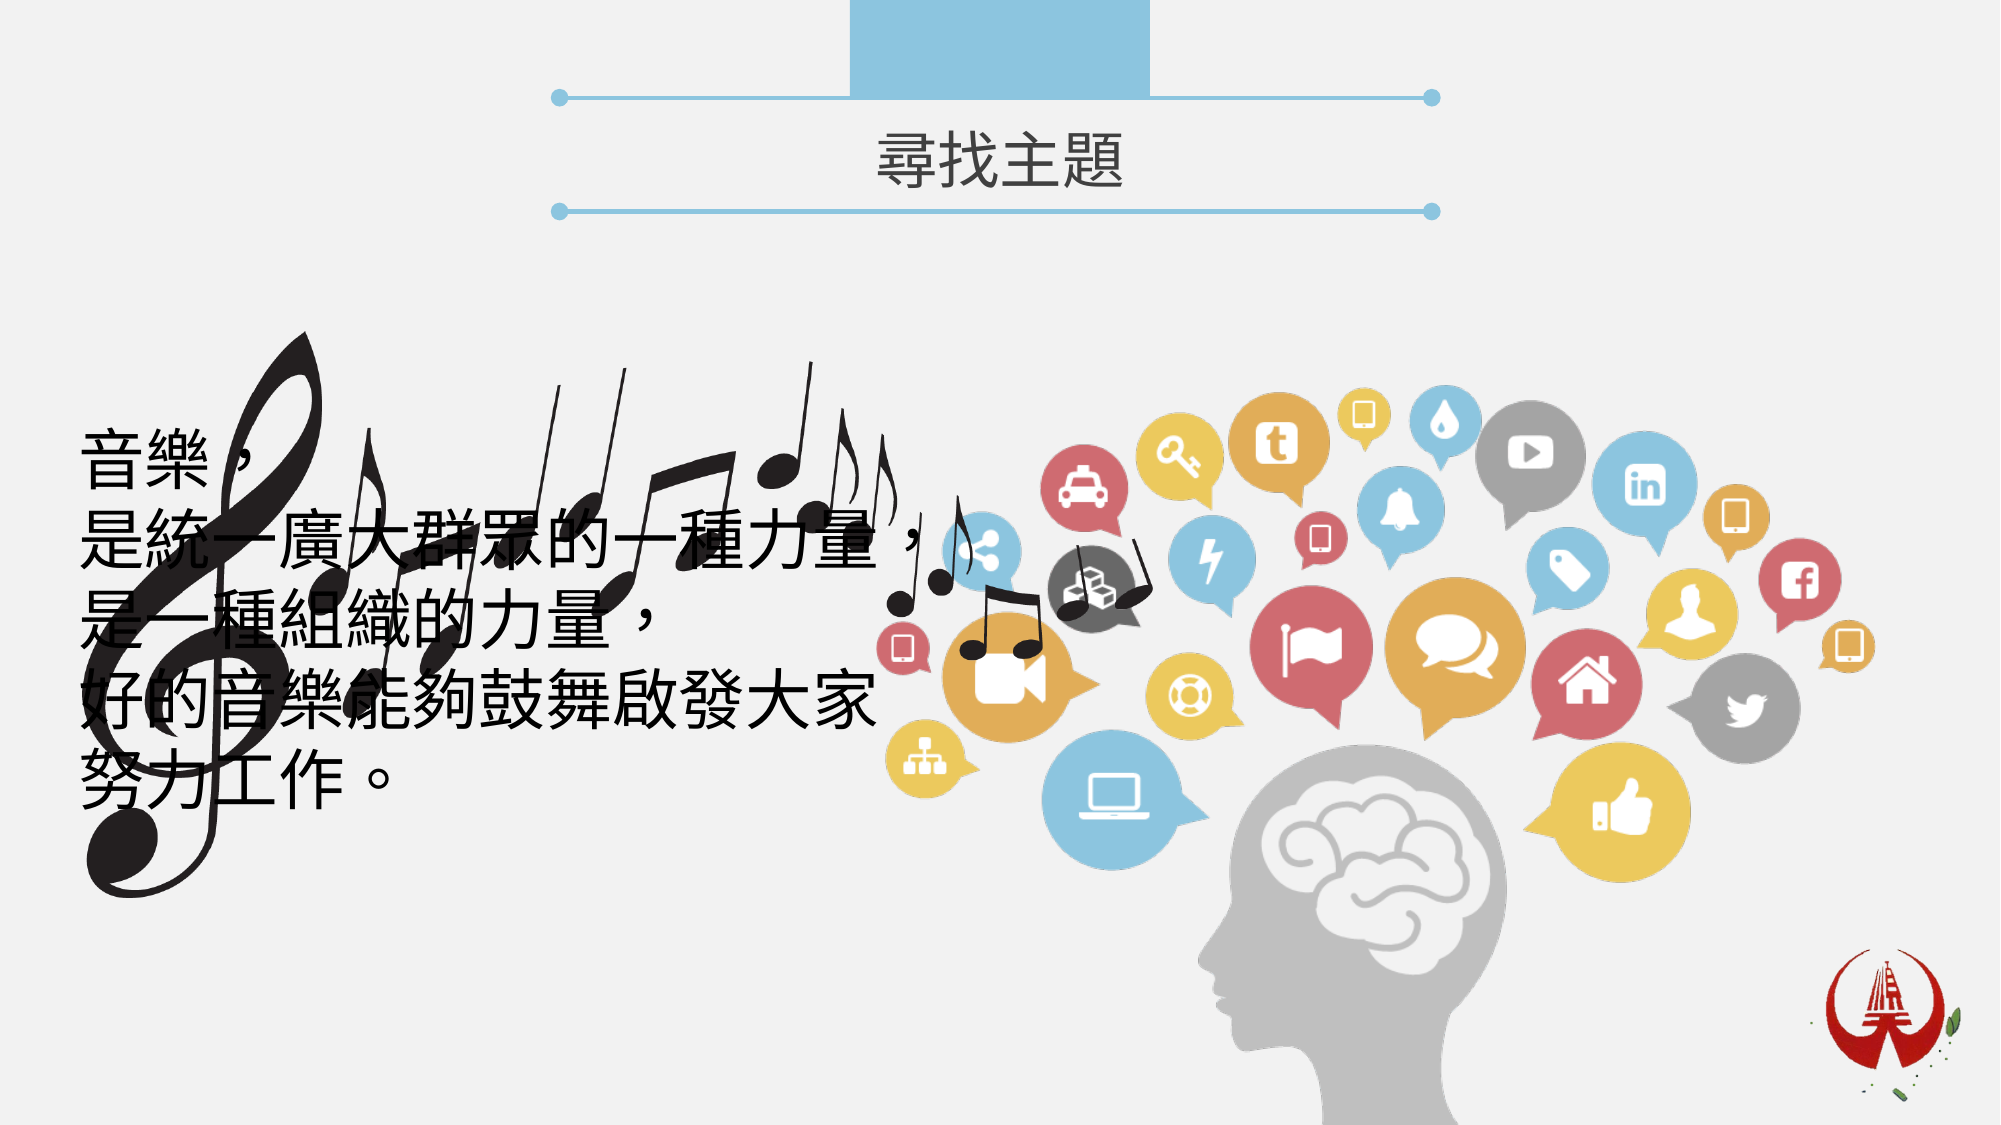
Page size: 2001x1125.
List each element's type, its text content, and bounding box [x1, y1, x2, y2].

text_box [849, 0, 1150, 96]
text_box 尋找主題 [860, 113, 1140, 204]
text_box [1423, 202, 1441, 221]
text_box 音樂， 是統一廣大群眾的一種力量， 是一種組織的力量， 好的音樂能夠鼓舞啟發大家努力工作。 [63, 410, 906, 826]
text_box [1423, 88, 1441, 107]
text_box [550, 88, 569, 107]
text_box [550, 202, 569, 221]
picture [82, 331, 1967, 1125]
